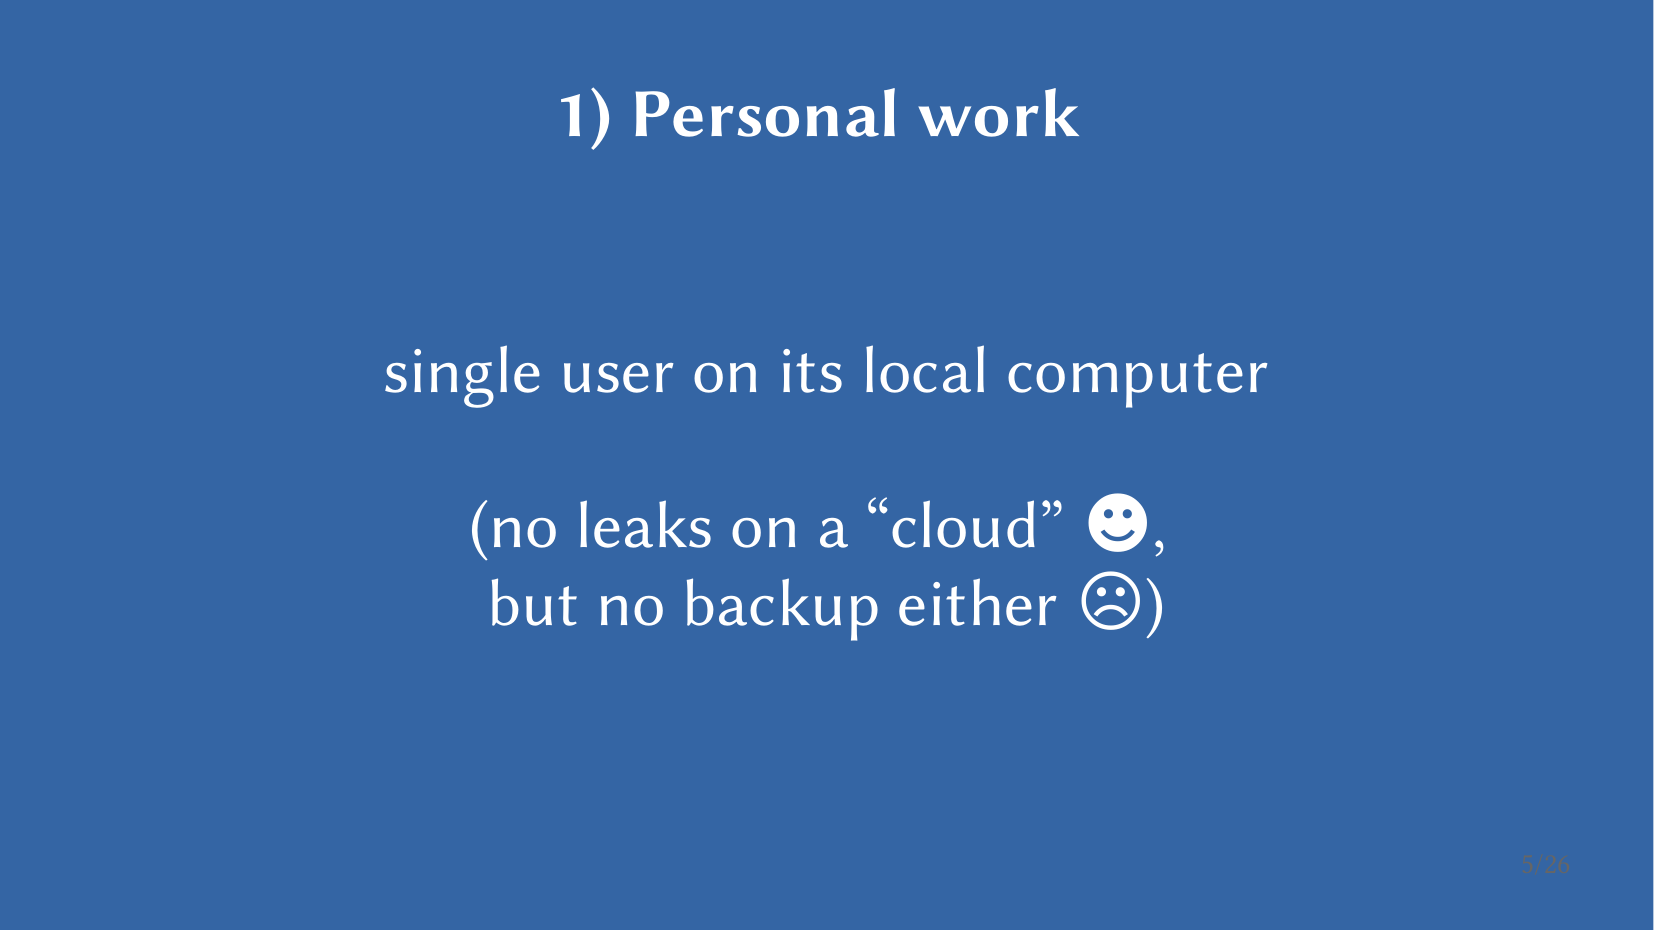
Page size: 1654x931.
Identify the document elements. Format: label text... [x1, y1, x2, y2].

subtitle single user on its local computer (no leaks on a “cloud” ☻, but no backup either ☹) [82, 217, 1571, 758]
title 1) Personal work [82, 37, 1571, 193]
